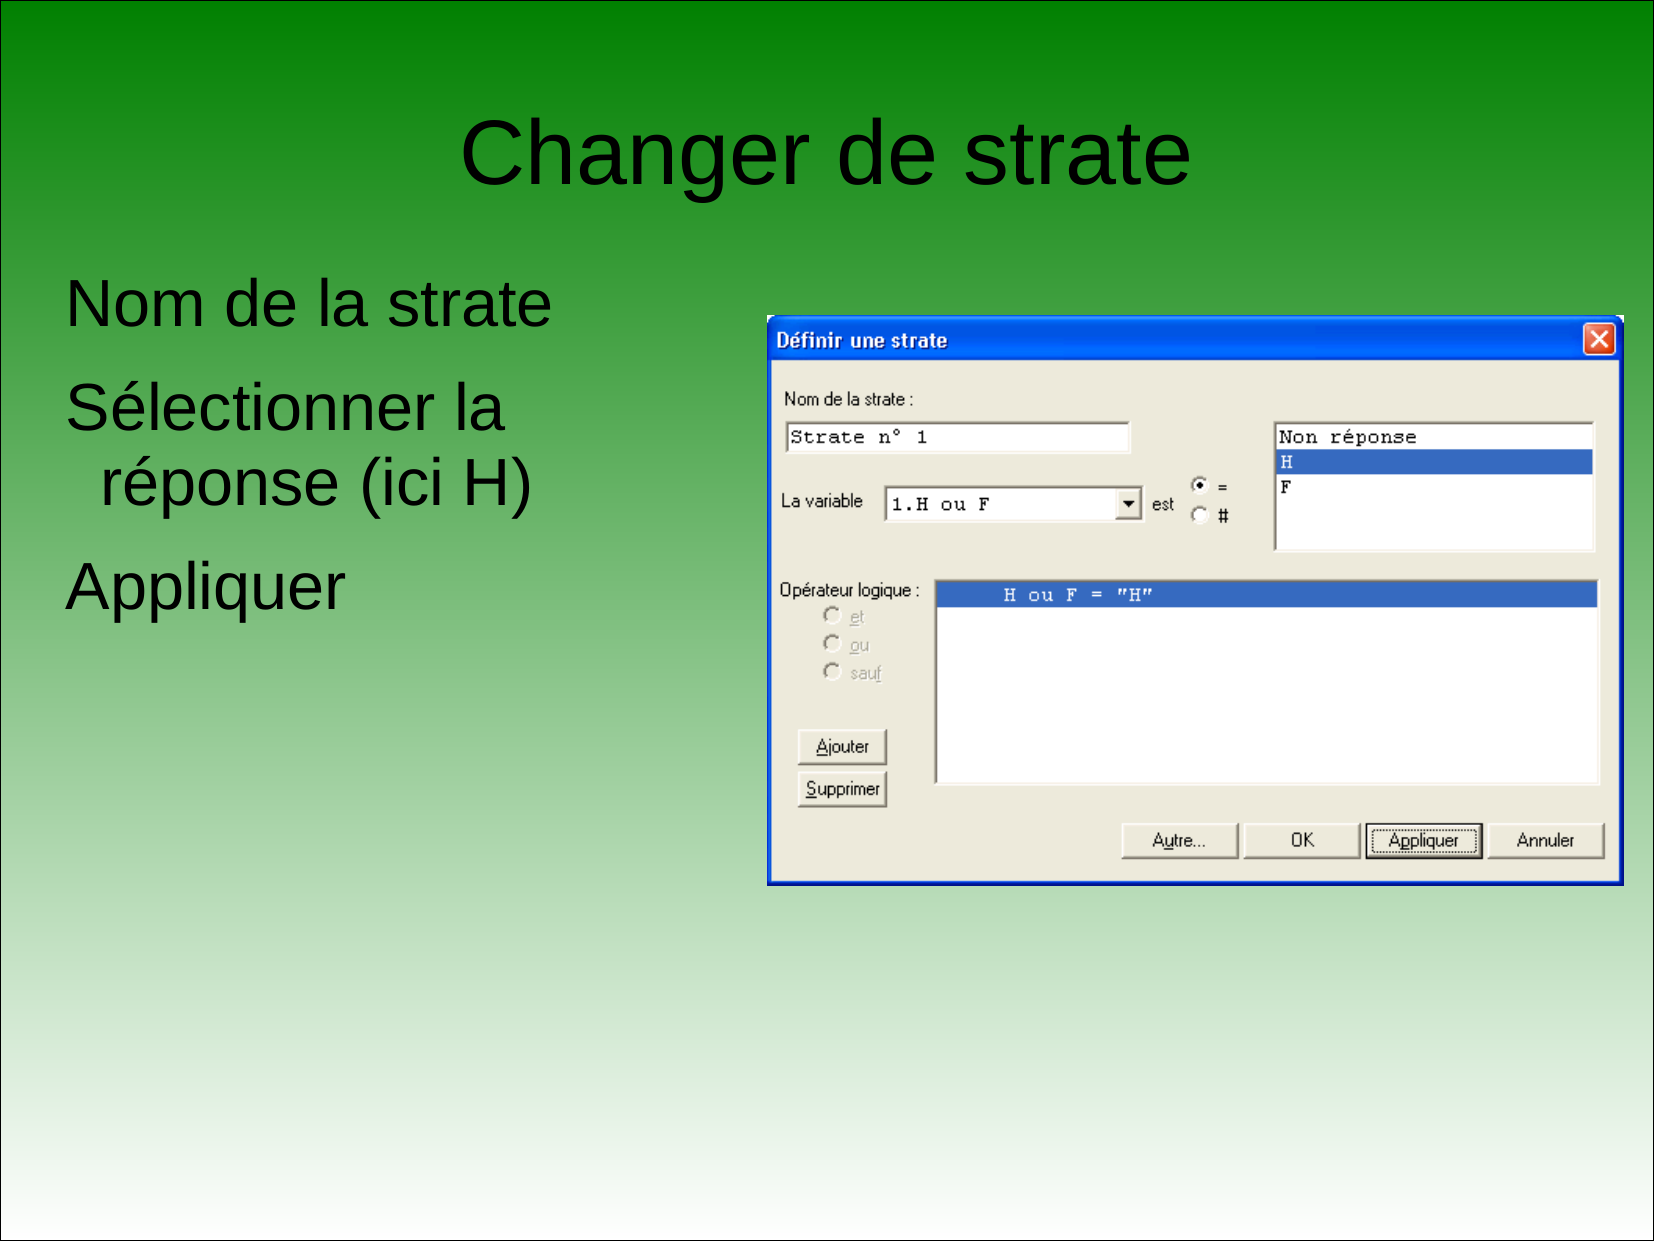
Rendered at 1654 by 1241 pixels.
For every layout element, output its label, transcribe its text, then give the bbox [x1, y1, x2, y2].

title Changer de strate [82, 56, 1571, 250]
list Nom de la strate Sélectionner la réponse (ici H) Appliquer [29, 265, 715, 1070]
picture [767, 315, 1624, 886]
